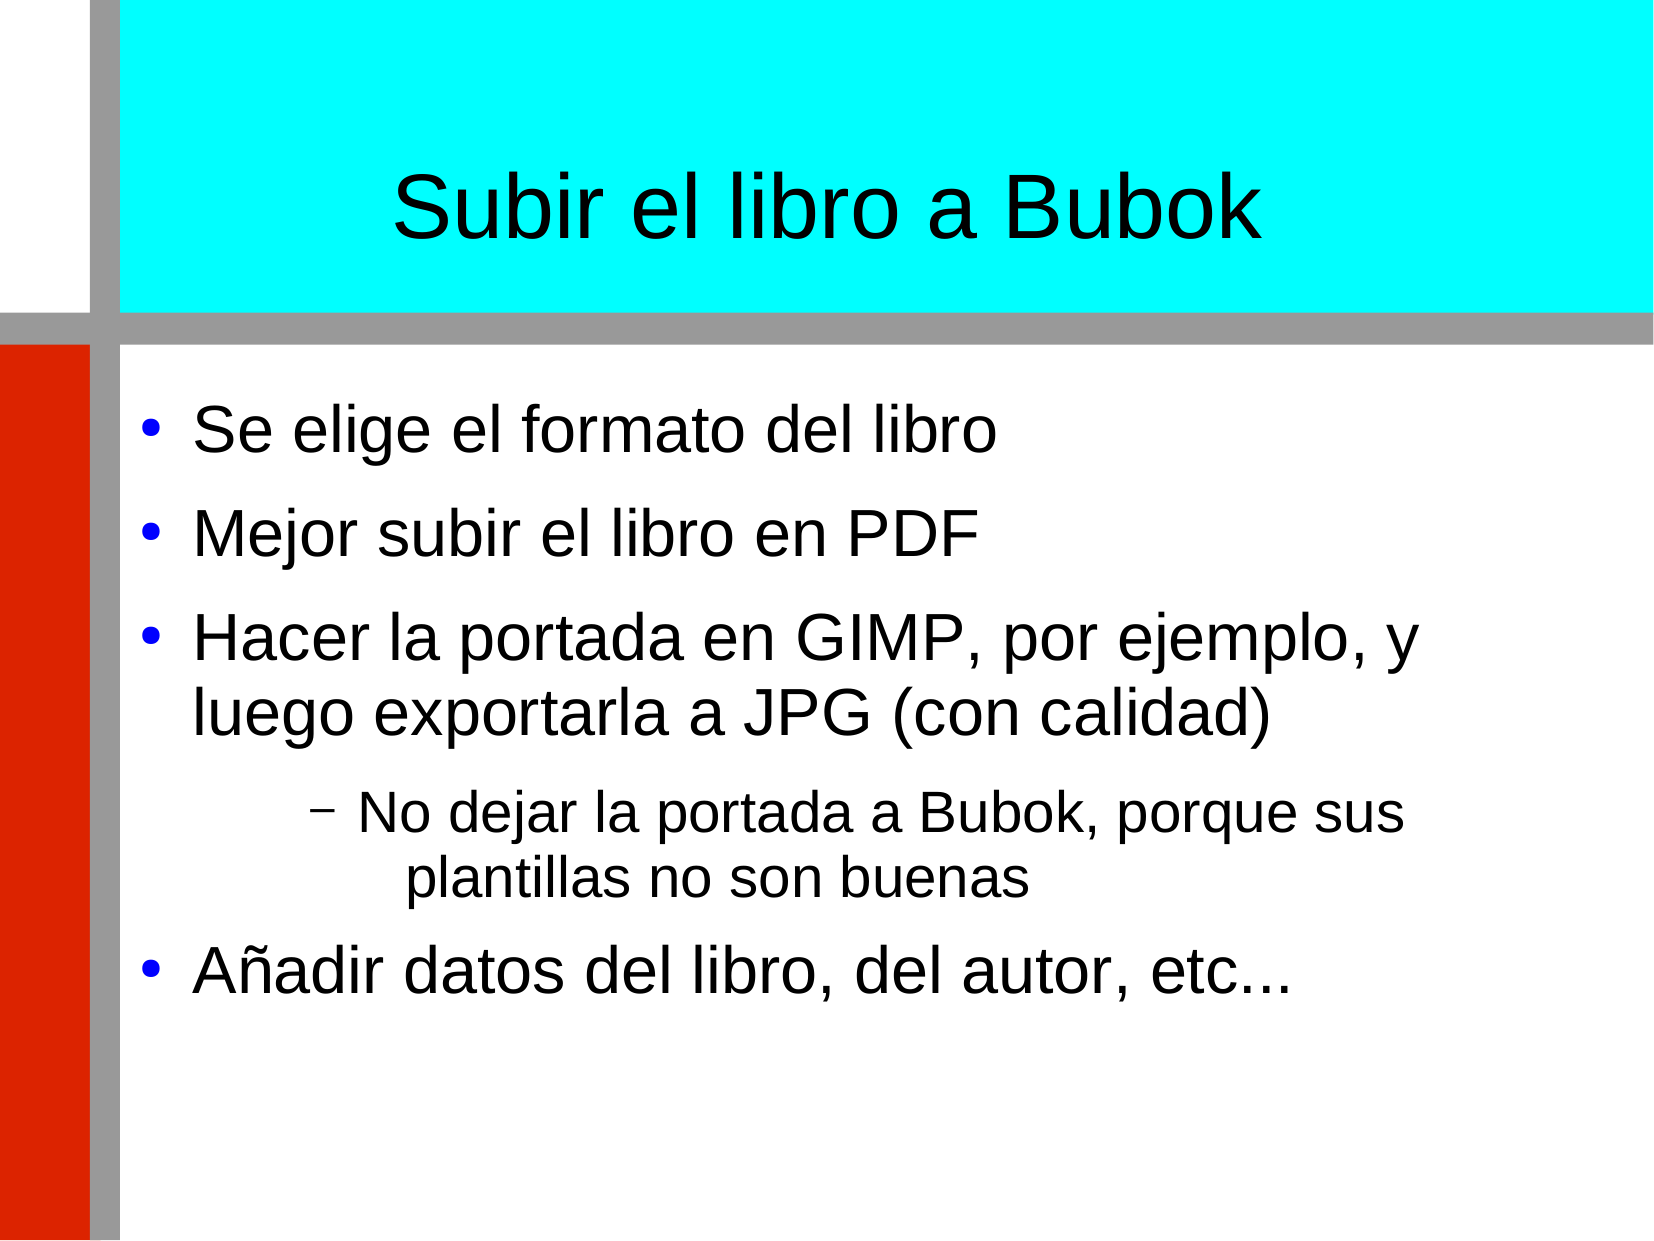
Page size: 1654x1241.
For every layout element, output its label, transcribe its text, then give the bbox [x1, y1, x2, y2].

title Subir el libro a Bubok [121, 102, 1534, 310]
list Se elige el formato del libro Mejor subir el libro en PDF Hacer la portada en GIMP, por ejemplo, y luego exportarla a JPG (con calidad) No dejar la portada a Bubok, porque sus plantillas no son buenas Añadir datos del libro, del autor, etc... [121, 391, 1534, 1211]
